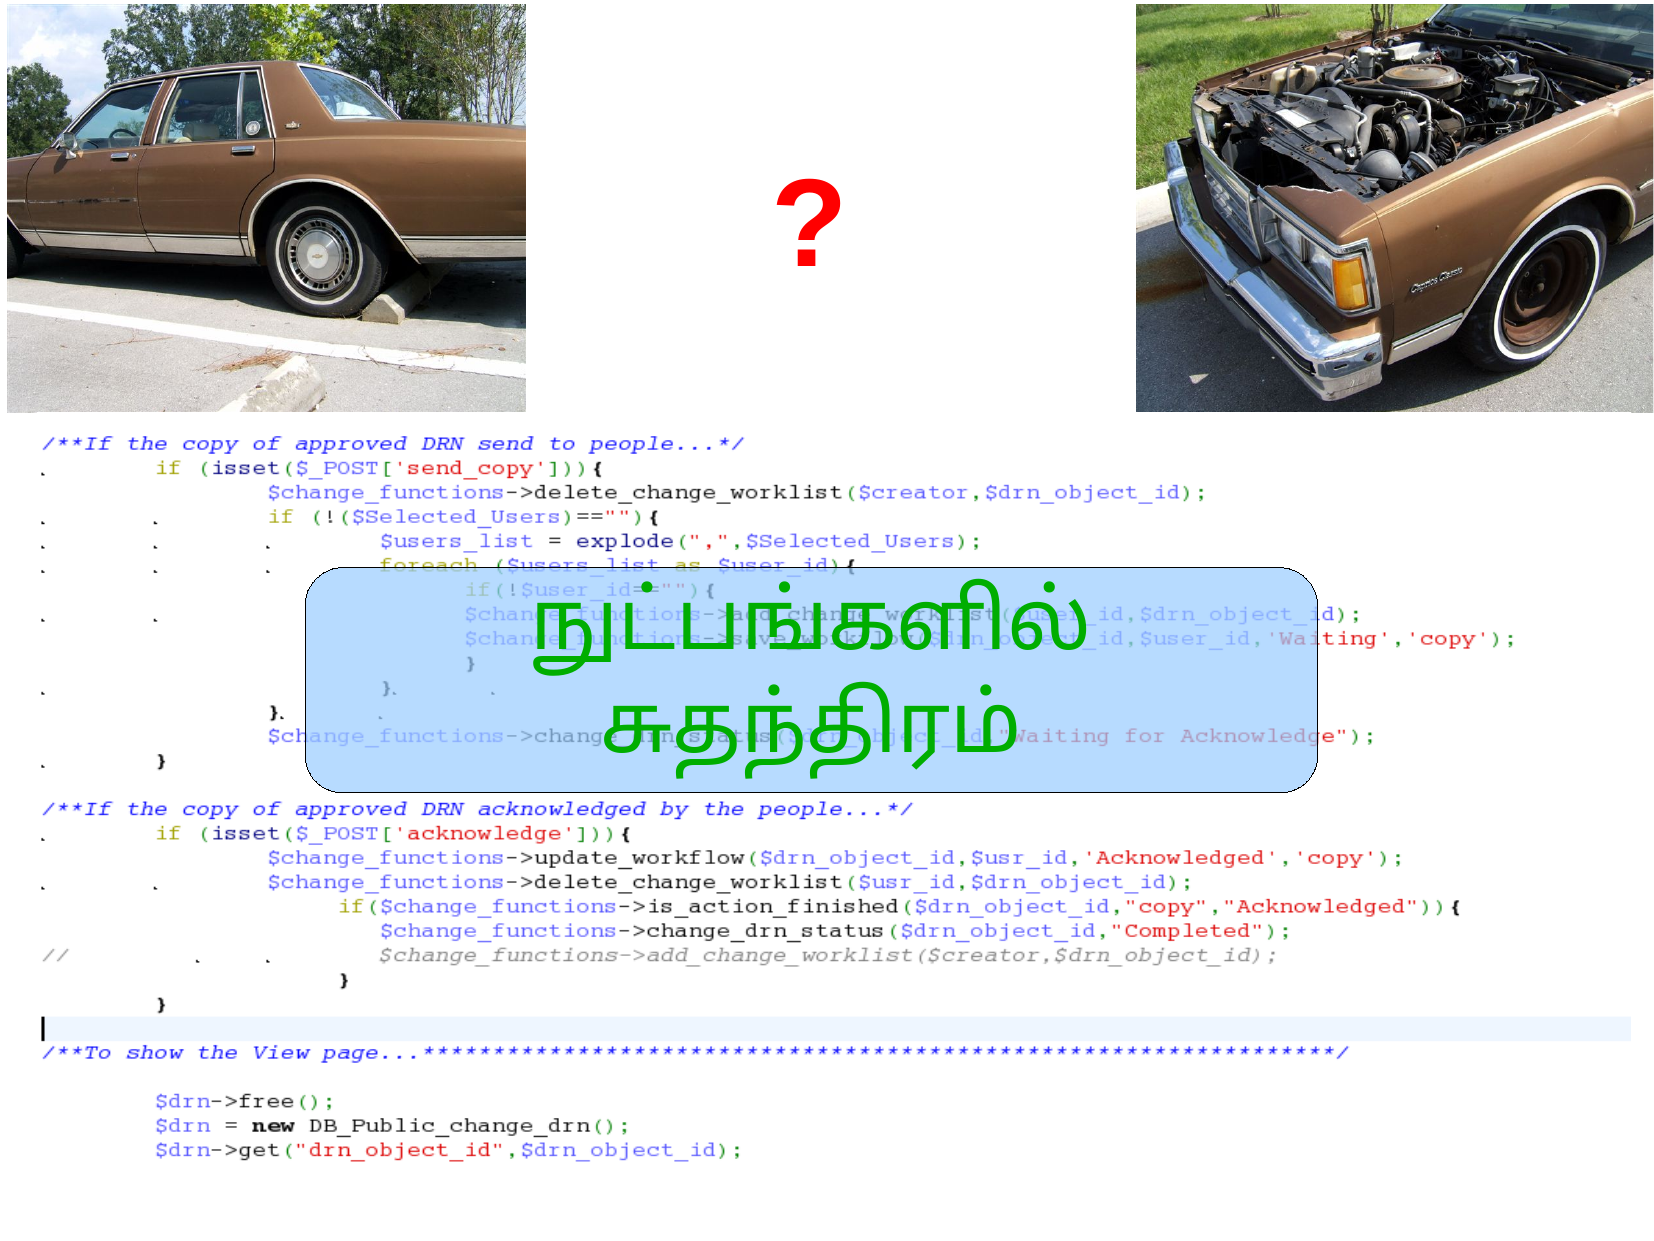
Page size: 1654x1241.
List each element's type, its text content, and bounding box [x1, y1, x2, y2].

picture [7, 4, 1654, 1163]
text_box நுட்பங்களில் சுதந்திரம் [305, 567, 1318, 793]
text_box ? [756, 145, 863, 301]
